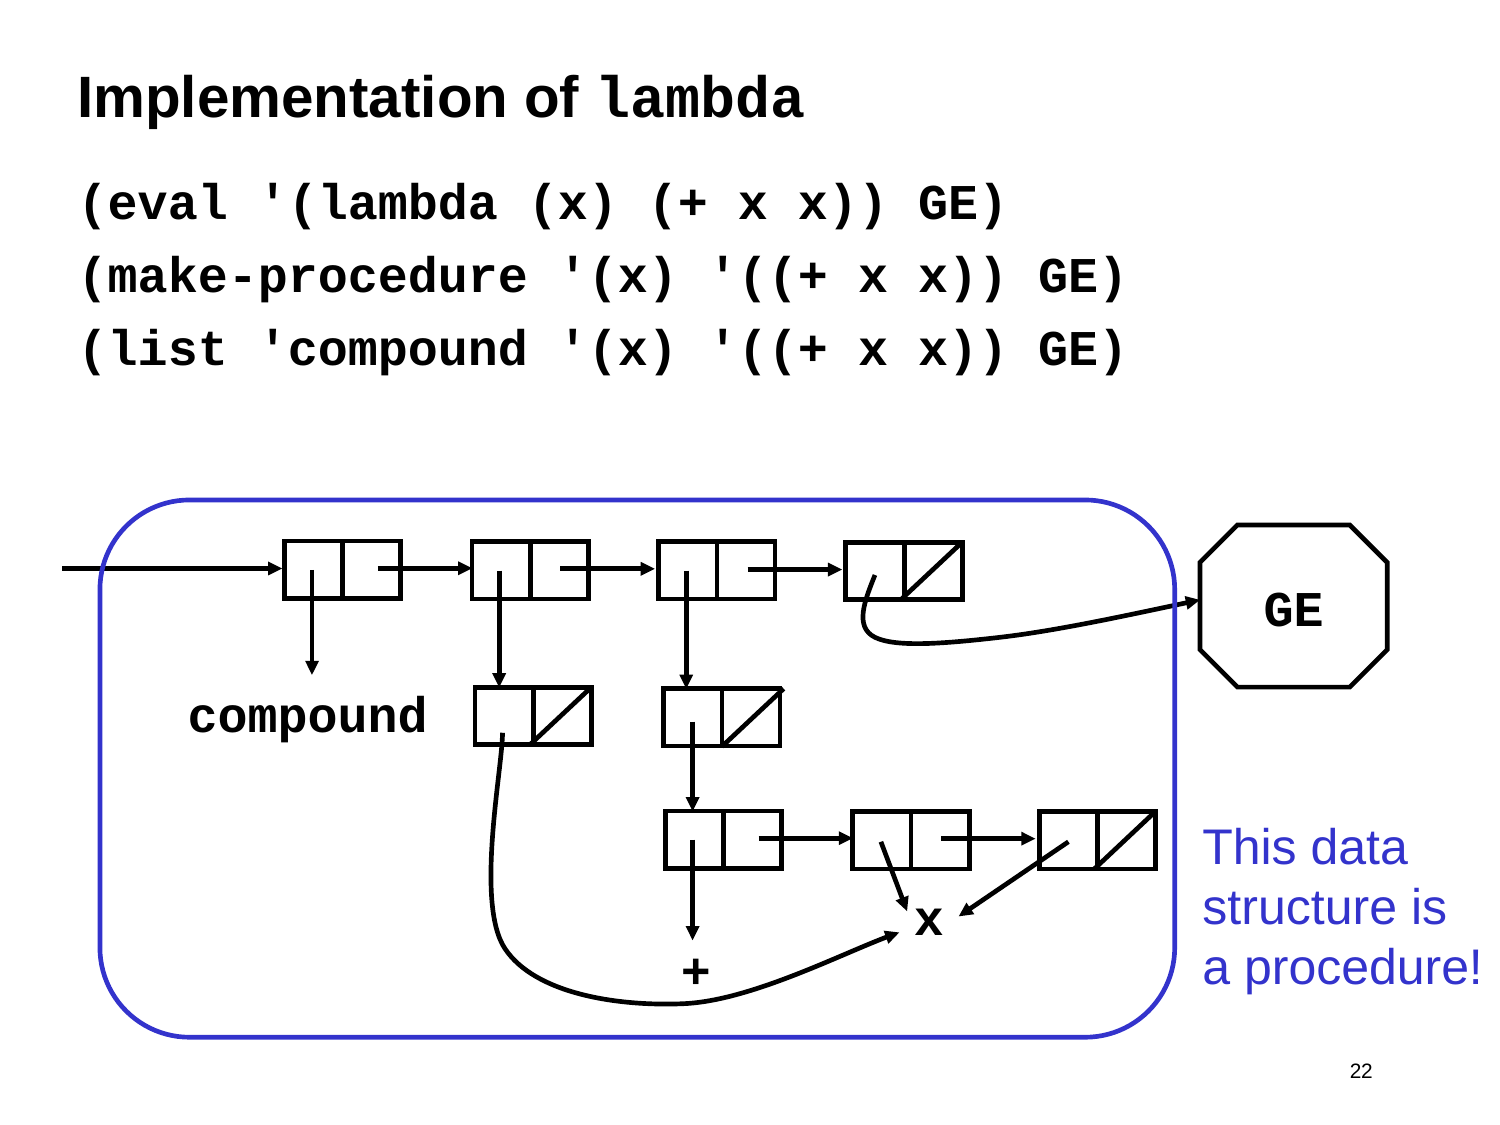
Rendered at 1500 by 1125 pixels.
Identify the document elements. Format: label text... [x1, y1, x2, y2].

text_box x [899, 877, 959, 953]
text_box Implementation of lambda [62, 24, 1338, 162]
text_box + [685, 992, 756, 1007]
text_box <number> [1025, 1049, 1388, 1101]
text_box compound [150, 675, 466, 751]
text_box (eval '(lambda (x) (+ x x)) GE) (make-procedure '(x) '((+ x x)) GE) (list 'compound '(x) '((+ x x)) GE) [62, 162, 1500, 463]
text_box This data structure is a procedure! [1187, 806, 1499, 1002]
text_box + [635, 931, 756, 1001]
text_box GE [1199, 524, 1388, 688]
